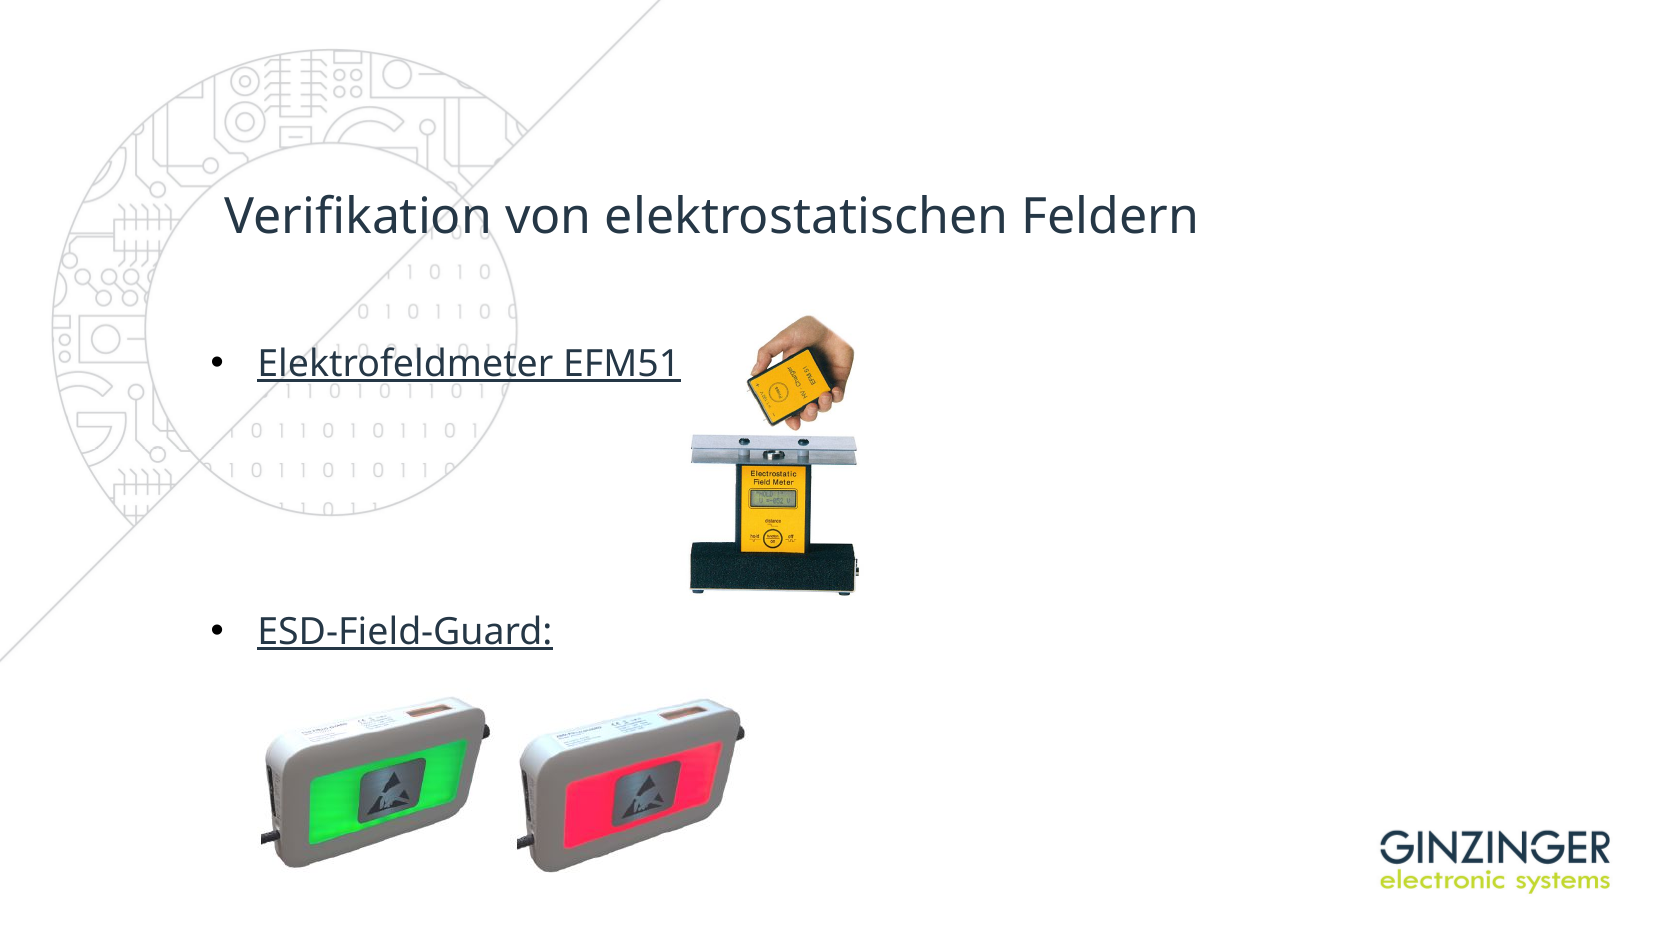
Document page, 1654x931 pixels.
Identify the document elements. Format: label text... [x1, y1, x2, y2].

picture [681, 309, 867, 601]
title Verifikation von elektrostatischen Feldern [224, 183, 1611, 244]
list Elektrofeldmeter EFM51: ESD-Field-Guard: [210, 338, 1359, 813]
picture [210, 657, 758, 909]
